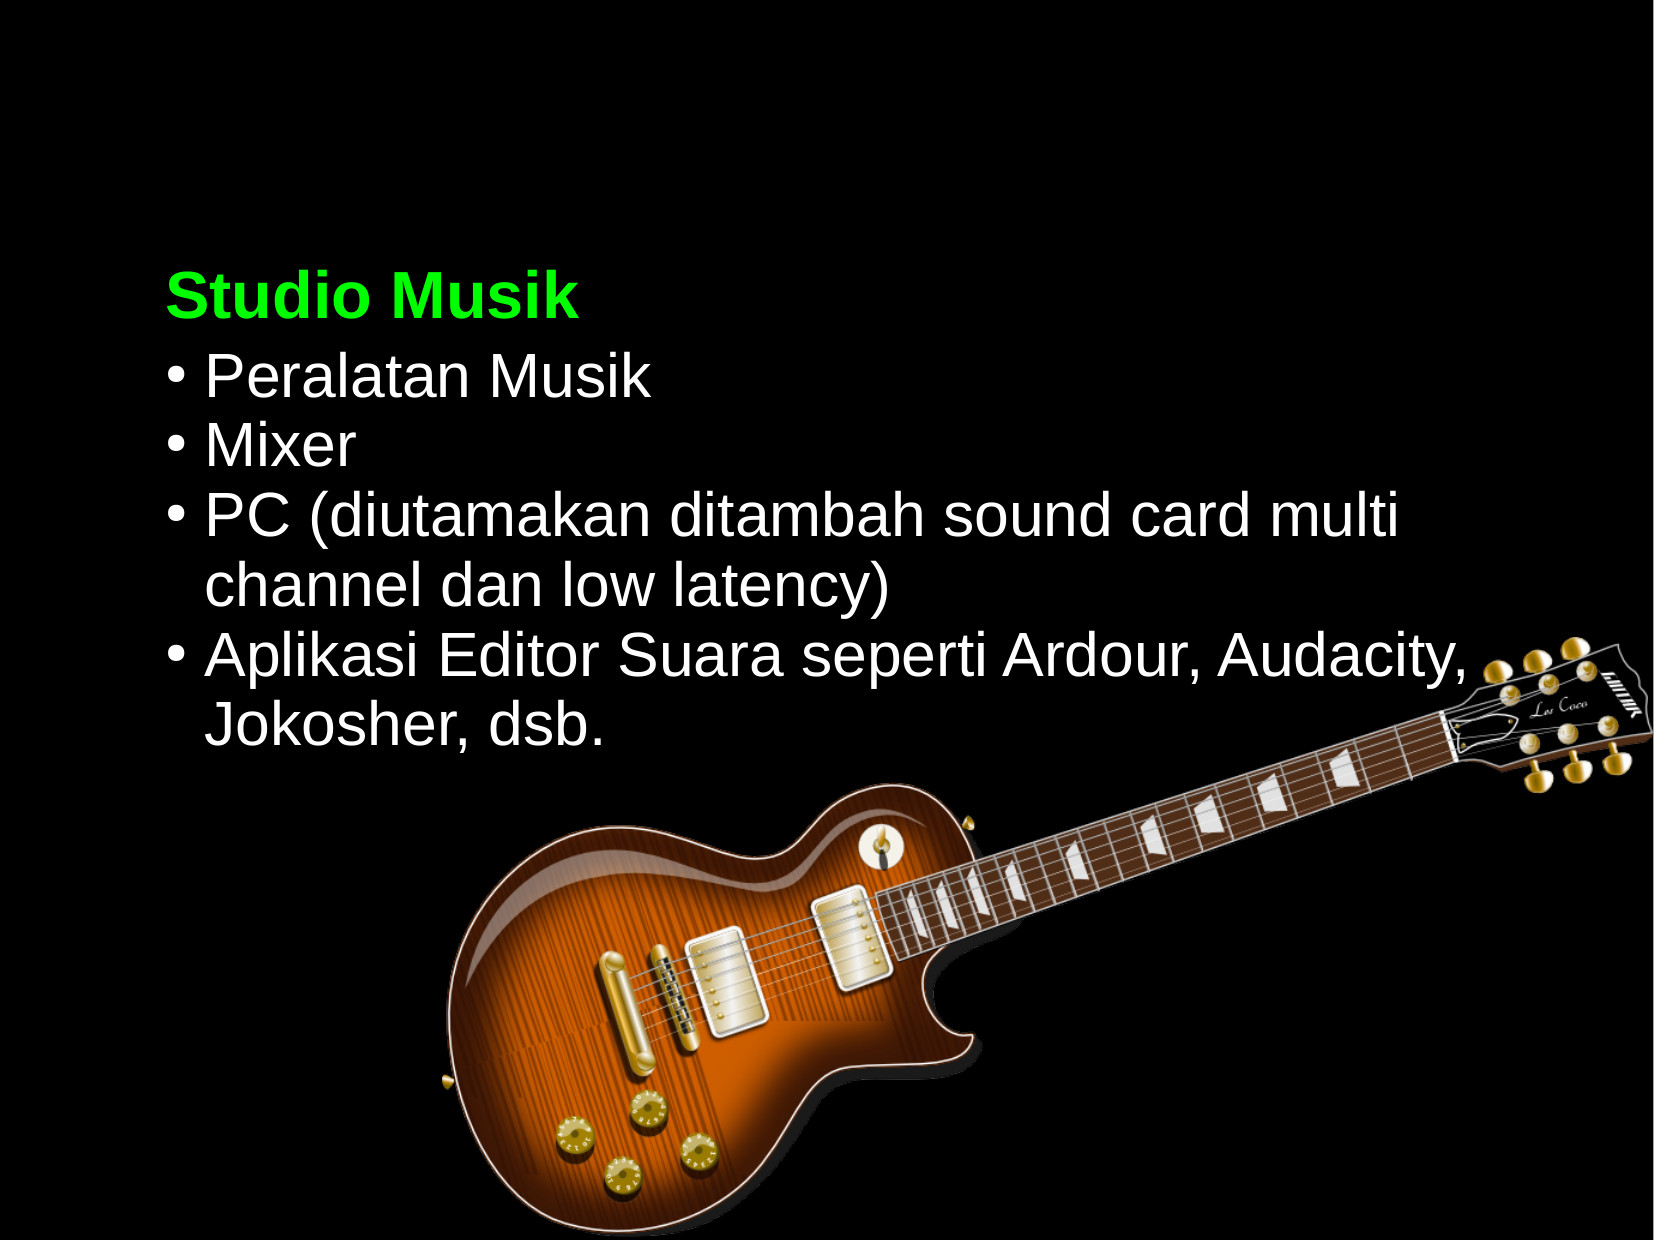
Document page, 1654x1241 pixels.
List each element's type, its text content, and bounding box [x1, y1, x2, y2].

text_box Studio Musik [150, 250, 596, 333]
text_box Peralatan Musik Mixer PC (diutamakan ditambah sound card multi channel dan low latency) Aplikasi Editor Suara seperti Ardour, Audacity, Jokosher, dsb. [150, 333, 1538, 837]
picture [442, 637, 1654, 1237]
